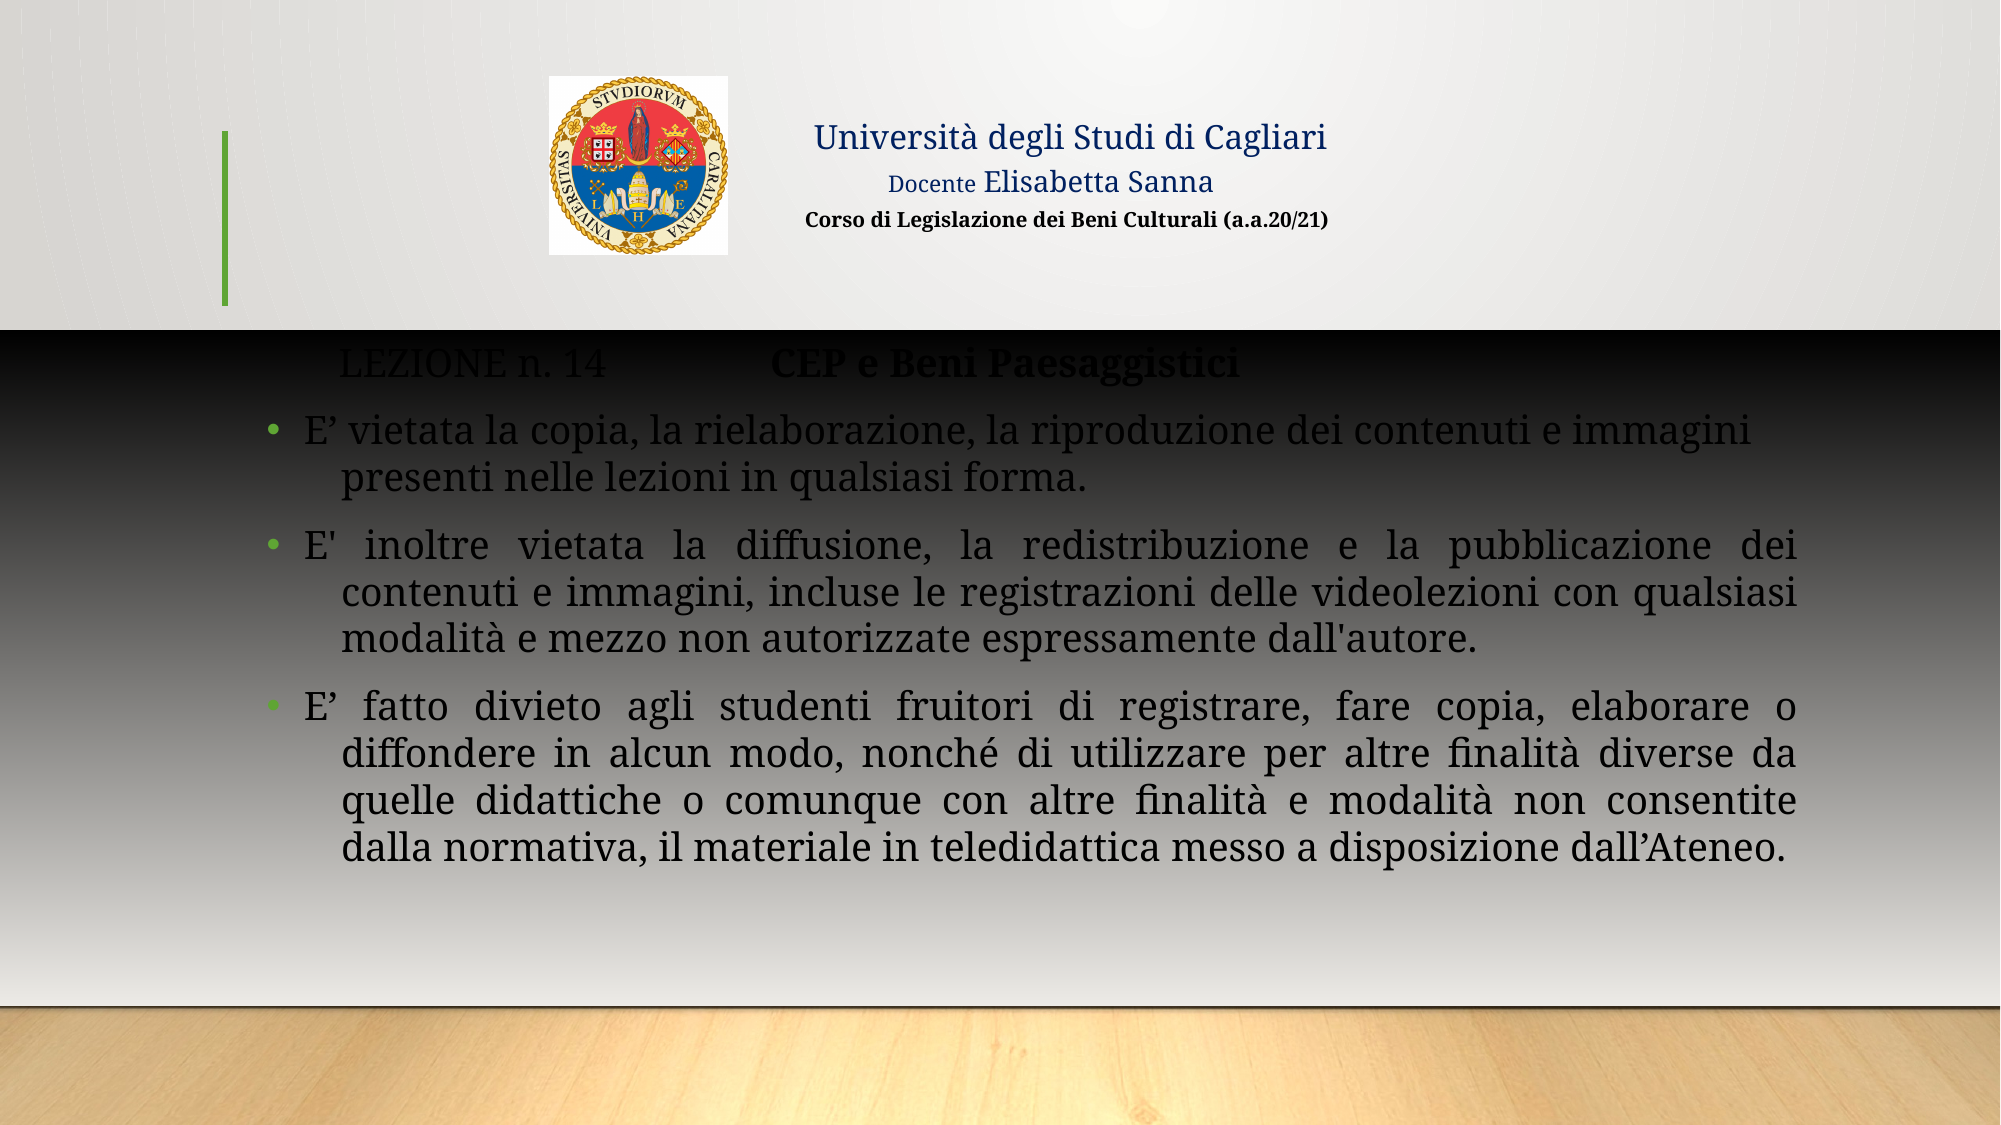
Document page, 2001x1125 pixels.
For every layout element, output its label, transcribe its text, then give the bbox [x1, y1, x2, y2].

title Università degli Studi di Cagliari Docente Elisabetta Sanna Corso di Legislazione dei Beni Culturali (a.a.20/21) [238, 26, 1814, 305]
picture [549, 76, 728, 255]
list LEZIONE n. 14 CEP e Beni Paesaggistici E’ vietata la copia, la rielaborazione, la riproduzione dei contenuti e immagini presenti nelle lezioni in qualsiasi forma. E' inoltre vietata la diffusione, la redistribuzione e la pubblicazione dei contenuti e immagini, incluse le registrazioni delle videolezioni con qualsiasi modalità e mezzo non autorizzate espressamente dall'autore. E’ fatto divieto agli studenti fruitori di registrare, fare copia, elaborare o diffondere in alcun modo, nonché di utilizzare per altre finalità diverse da quelle didattiche o comunque con altre finalità e modalità non consentite dalla normativa, il materiale in teledidattica messo a disposizione dall’Ateneo. [251, 330, 1814, 897]
